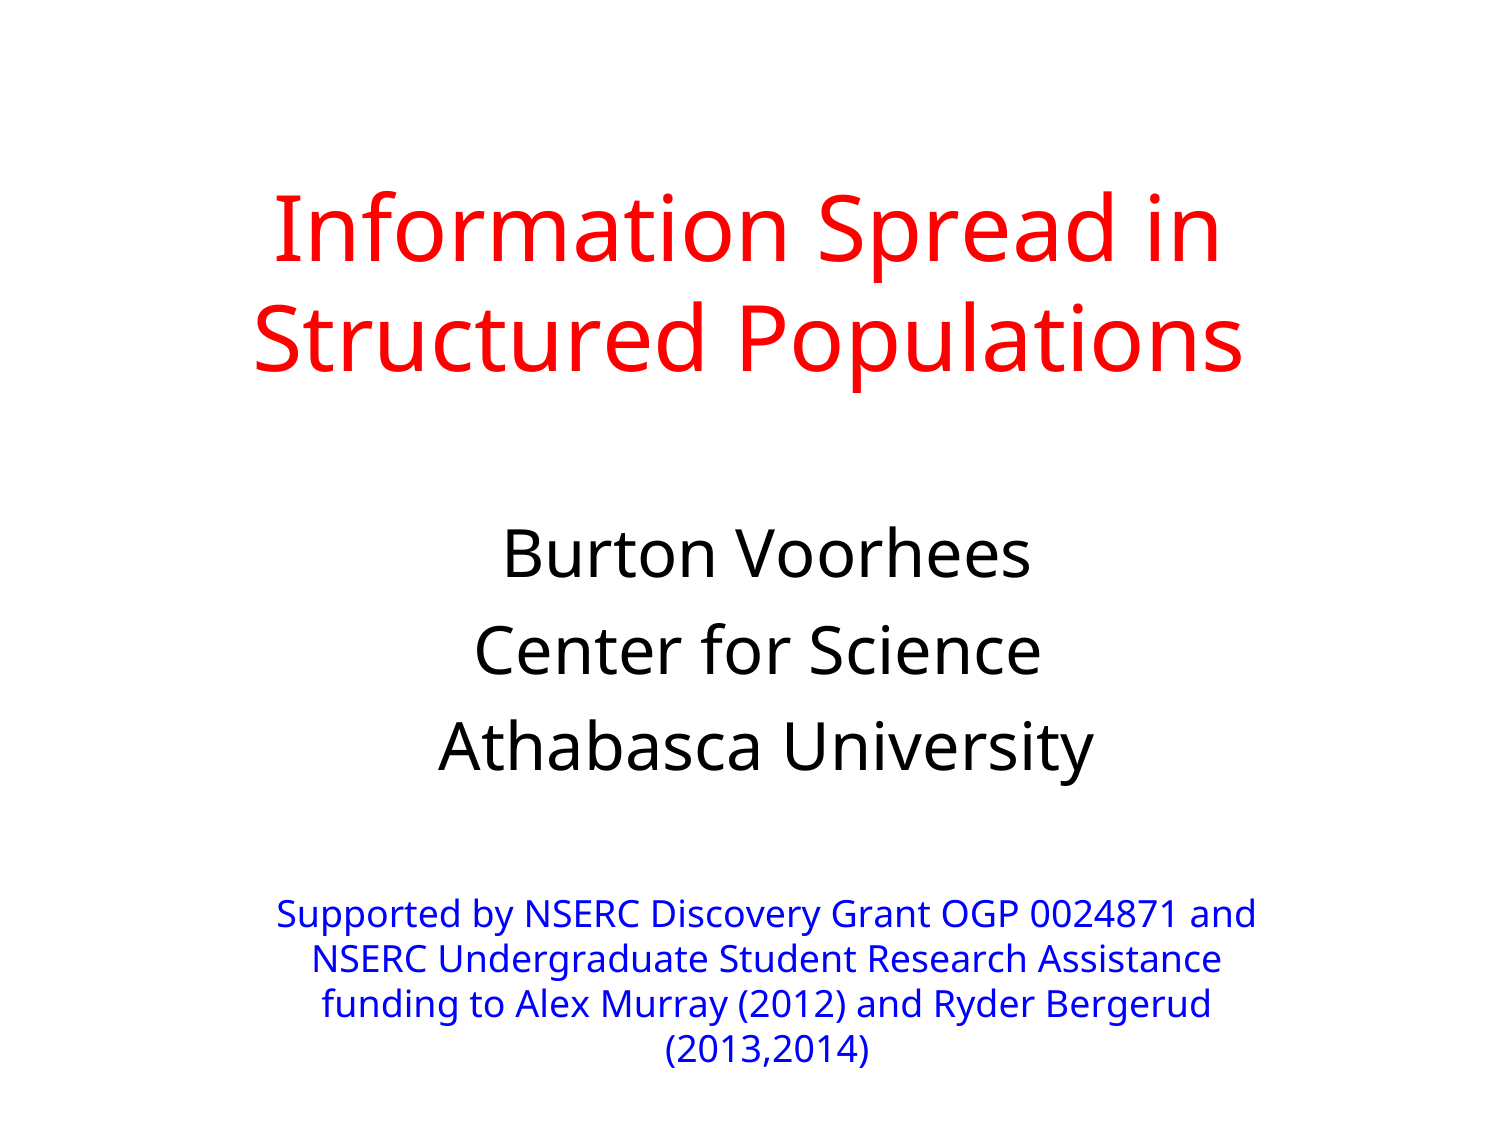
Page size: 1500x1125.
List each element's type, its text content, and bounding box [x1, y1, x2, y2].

title Information Spread in Structured Populations [112, 162, 1388, 398]
text_box Burton Voorhees Center for Science Athabasca University Supported by NSERC Discovery Grant OGP 0024871 and NSERC Undergraduate Student Research Assistance funding to Alex Murray (2012) and Ryder Bergerud (2013,2014) [242, 503, 1293, 1033]
